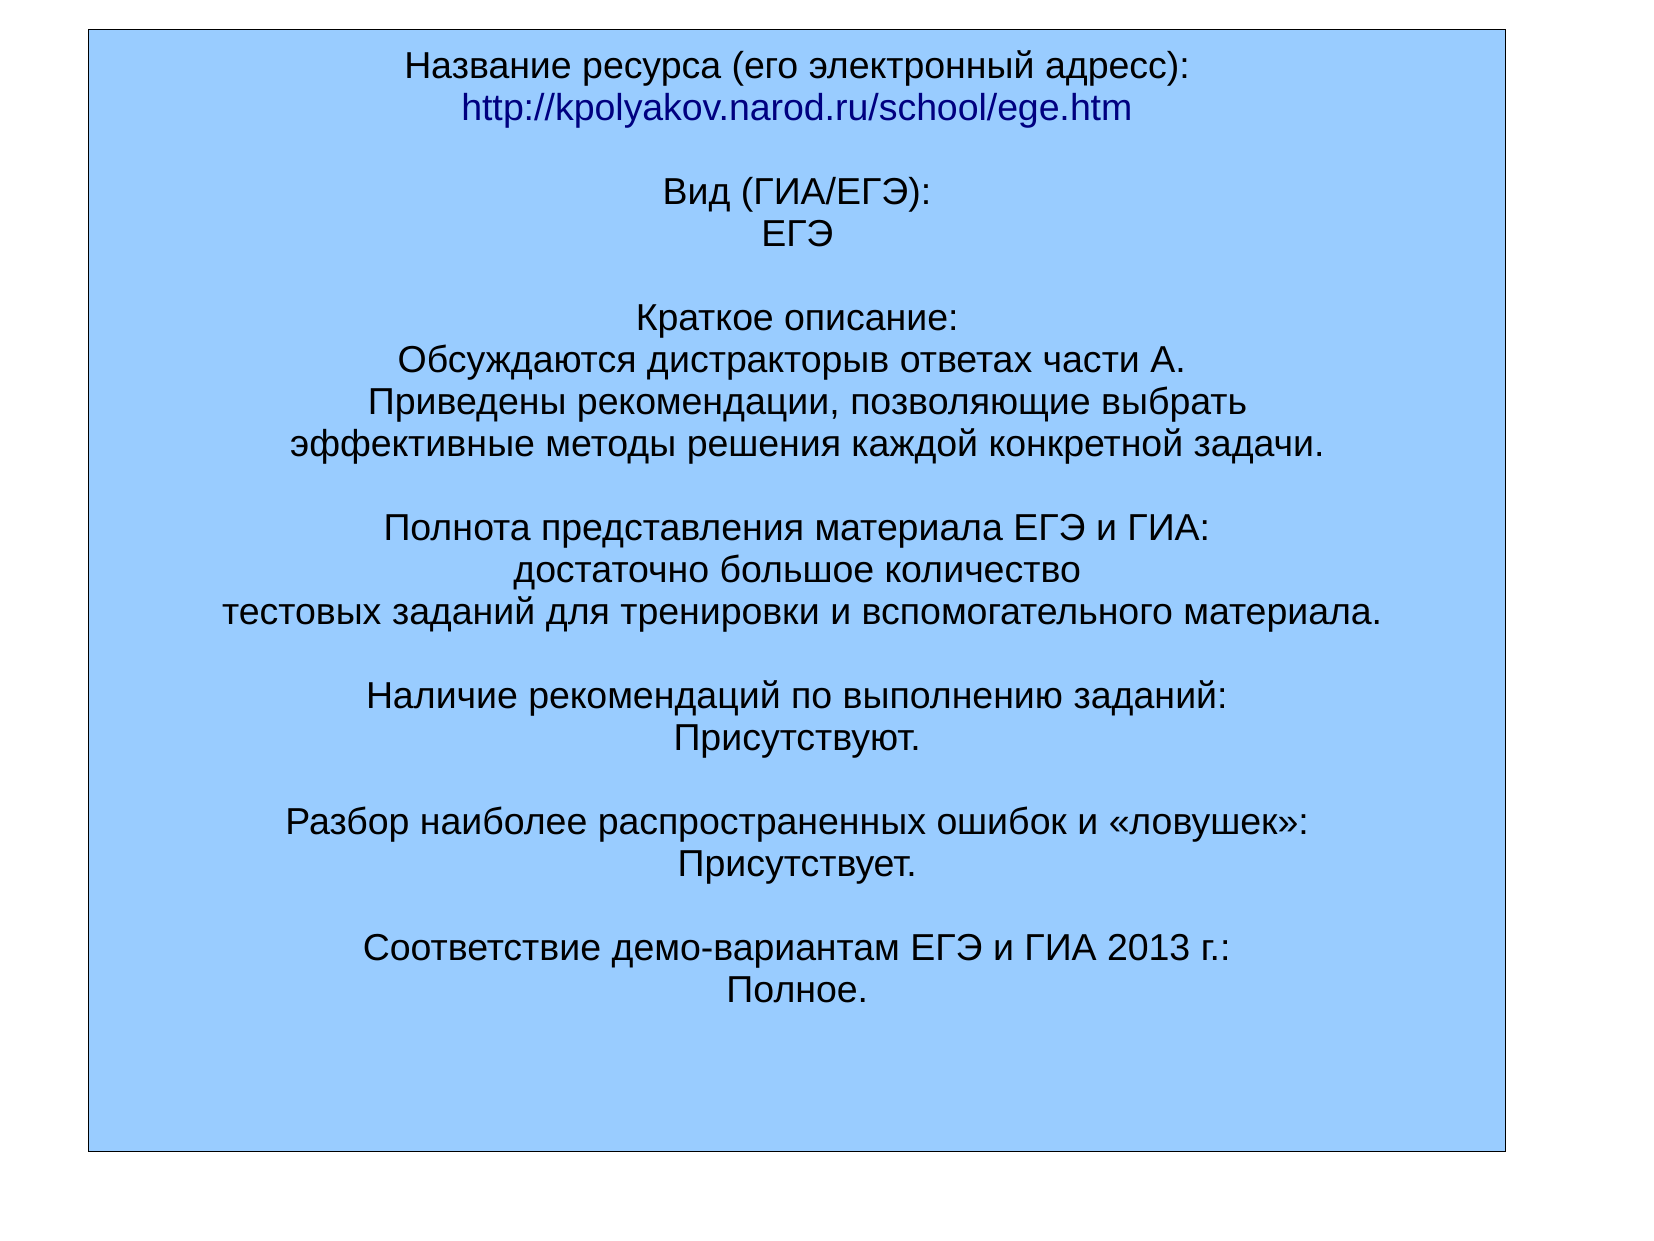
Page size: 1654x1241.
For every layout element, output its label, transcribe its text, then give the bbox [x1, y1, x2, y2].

text_box Название ресурса (его электронный адресс): http://kpolyakov.narod.ru/school/ege.htm Вид (ГИА/ЕГЭ): ЕГЭ Краткое описание: Обсуждаются дистракторыв ответах части А. Приведены рекомендации, позволяющие выбрать эффективные методы решения каждой конкретной задачи. Полнота представления материала ЕГЭ и ГИА: достаточно большое количество тестовых заданий для тренировки и вспомогательного материала. Наличие рекомендаций по выполнению заданий: Присутствуют. Разбор наиболее распространенных ошибок и «ловушек»: Присутствует. Соответствие демо-вариантам ЕГЭ и ГИА 2013 г.: Полное. [88, 29, 1506, 1152]
